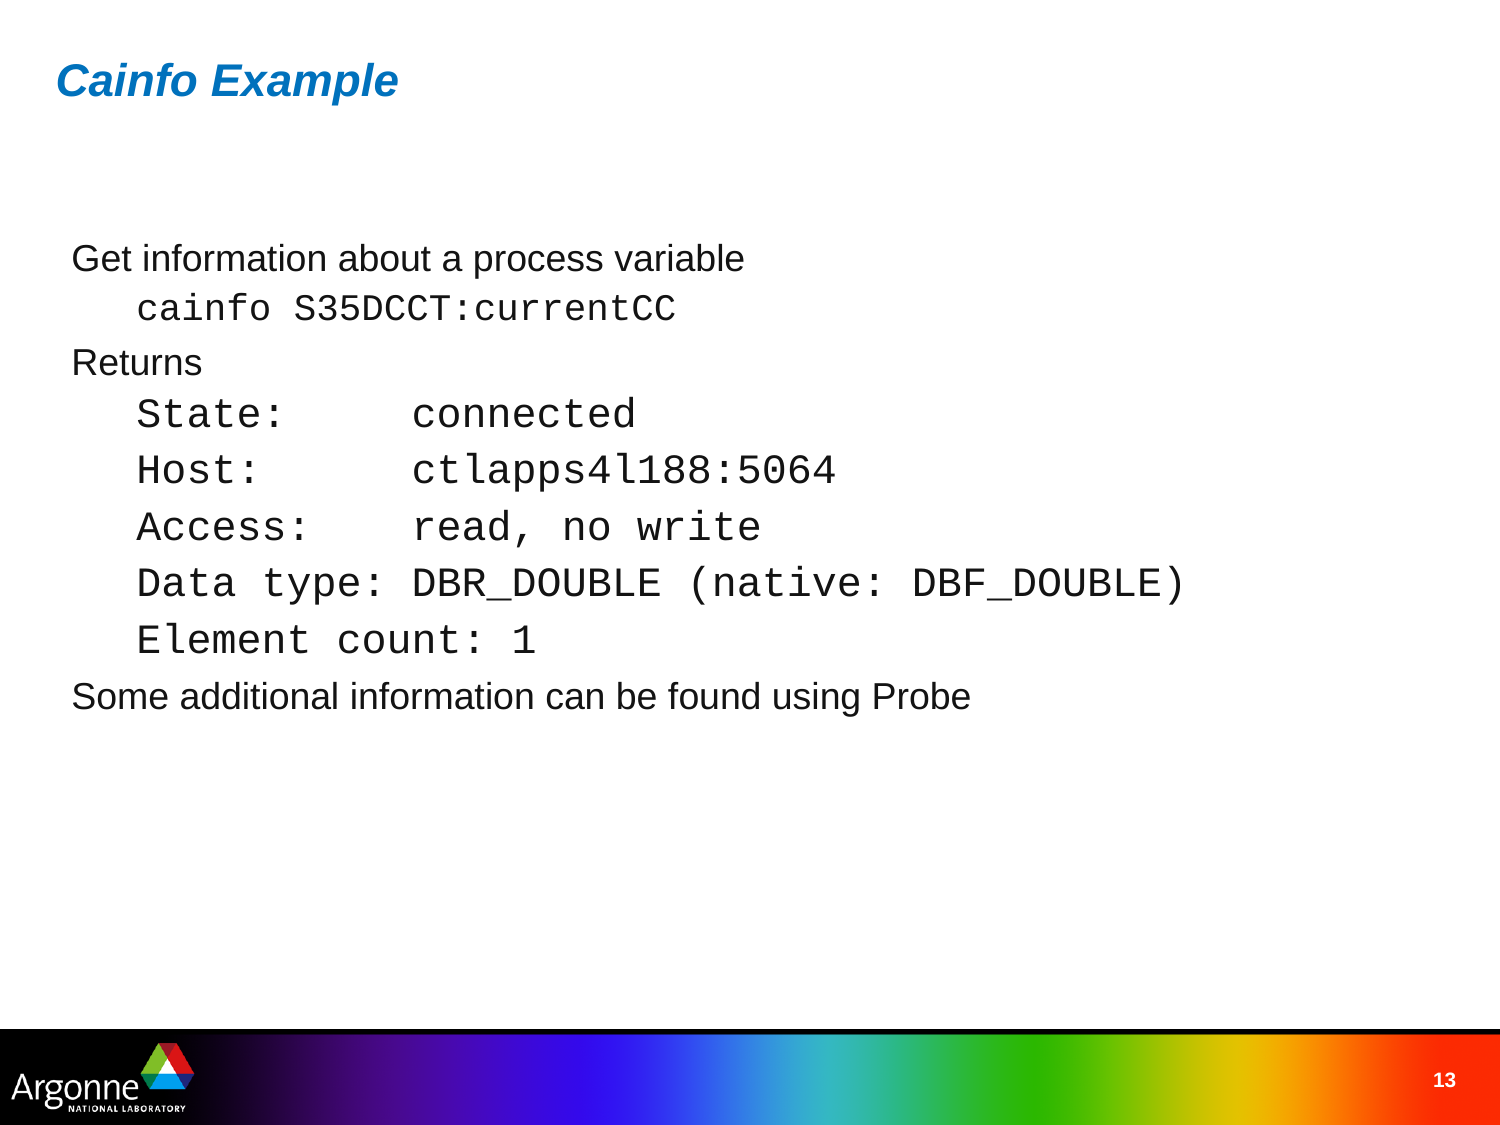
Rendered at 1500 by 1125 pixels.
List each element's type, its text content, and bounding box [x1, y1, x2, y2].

picture [0, 1029, 1500, 1125]
list Get information about a process variable cainfo S35DCCT:currentCC Returns State: connected Host: ctlapps4l188:5064 Access: read, no write Data type: DBR_DOUBLE (native: DBF_DOUBLE) Element count: 1 Some additional information can be found using Probe [56, 229, 1359, 786]
title Cainfo Example [55, 48, 1361, 118]
